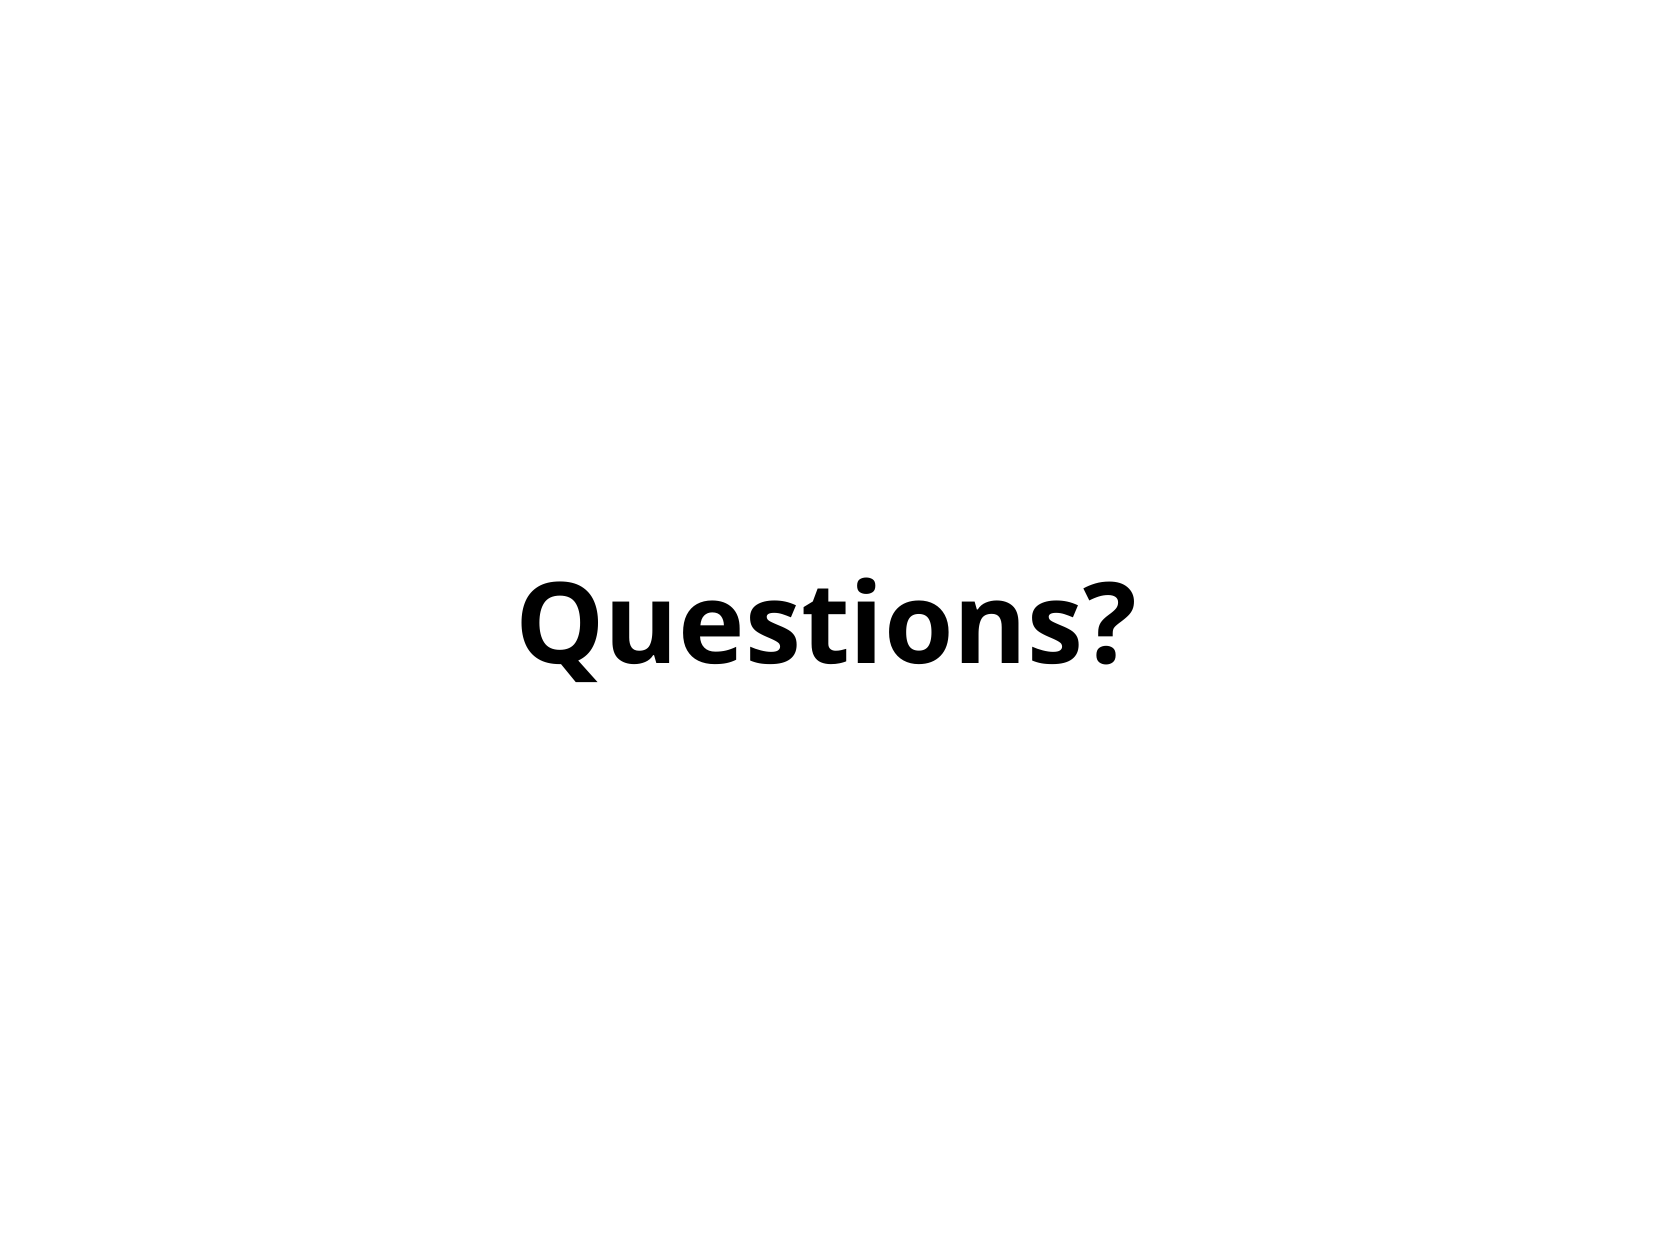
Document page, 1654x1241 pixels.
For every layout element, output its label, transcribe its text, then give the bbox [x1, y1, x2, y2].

title Questions? [82, 516, 1571, 724]
